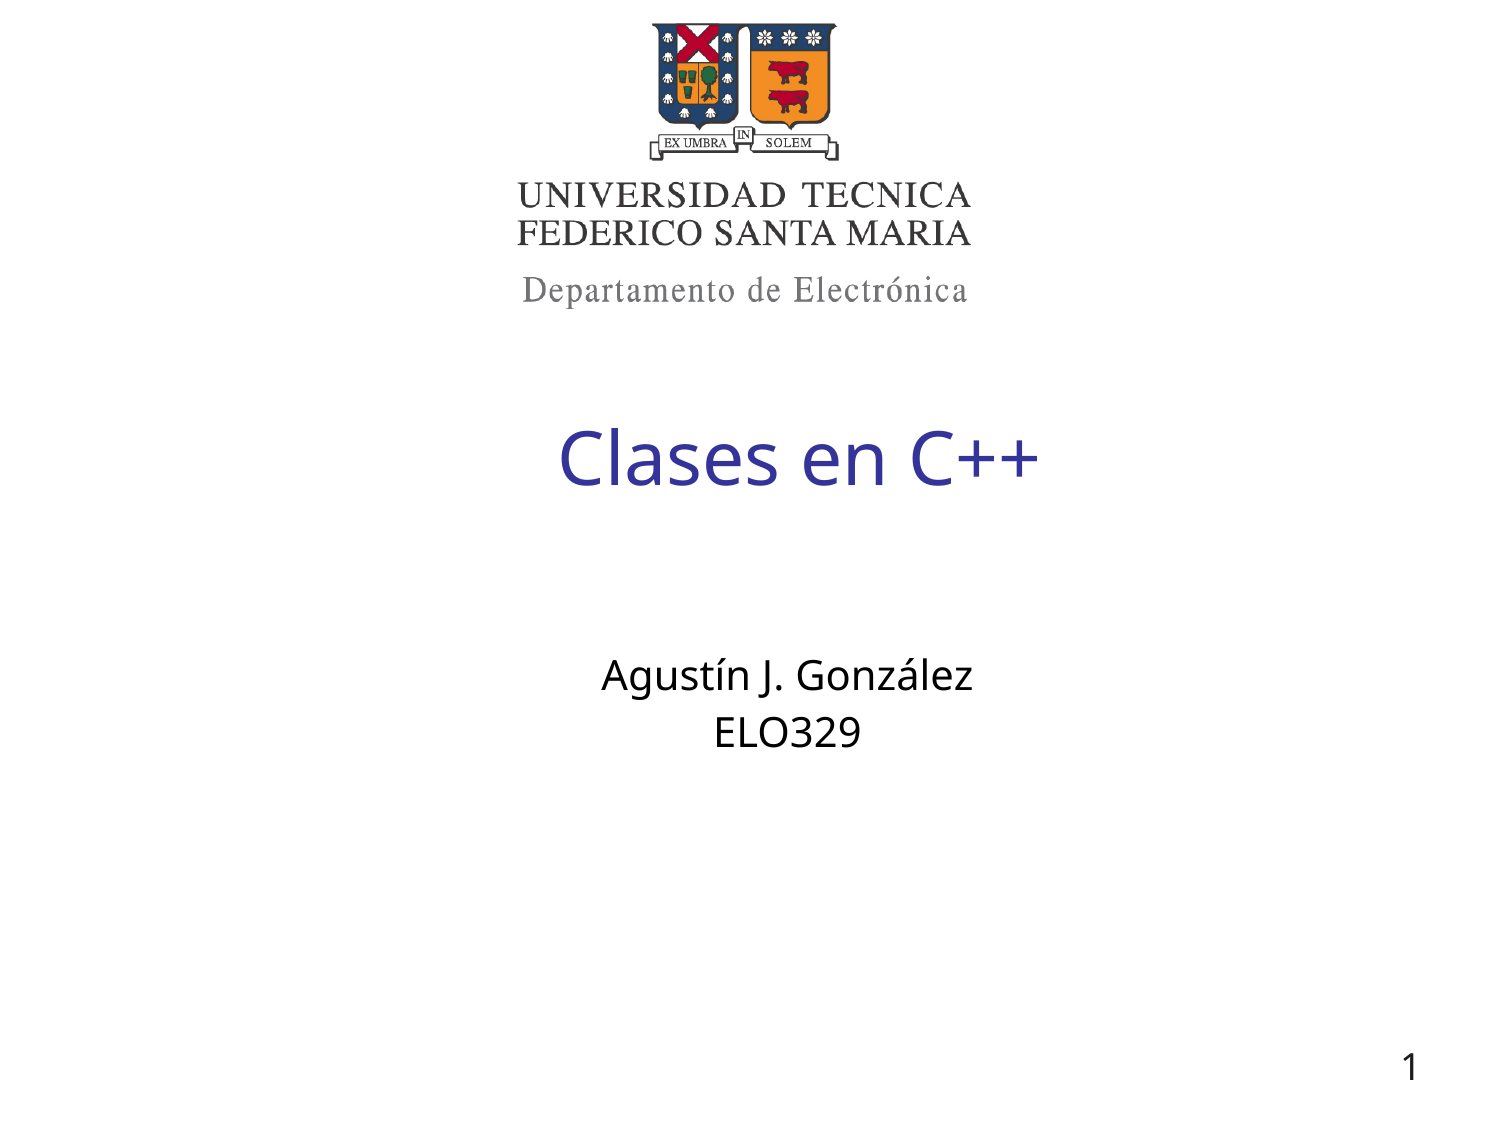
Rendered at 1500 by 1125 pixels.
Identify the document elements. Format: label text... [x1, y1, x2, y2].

subtitle Agustín J. González ELO329 [225, 637, 1276, 926]
picture [516, 23, 971, 274]
title Clases en C++ [162, 274, 1438, 516]
